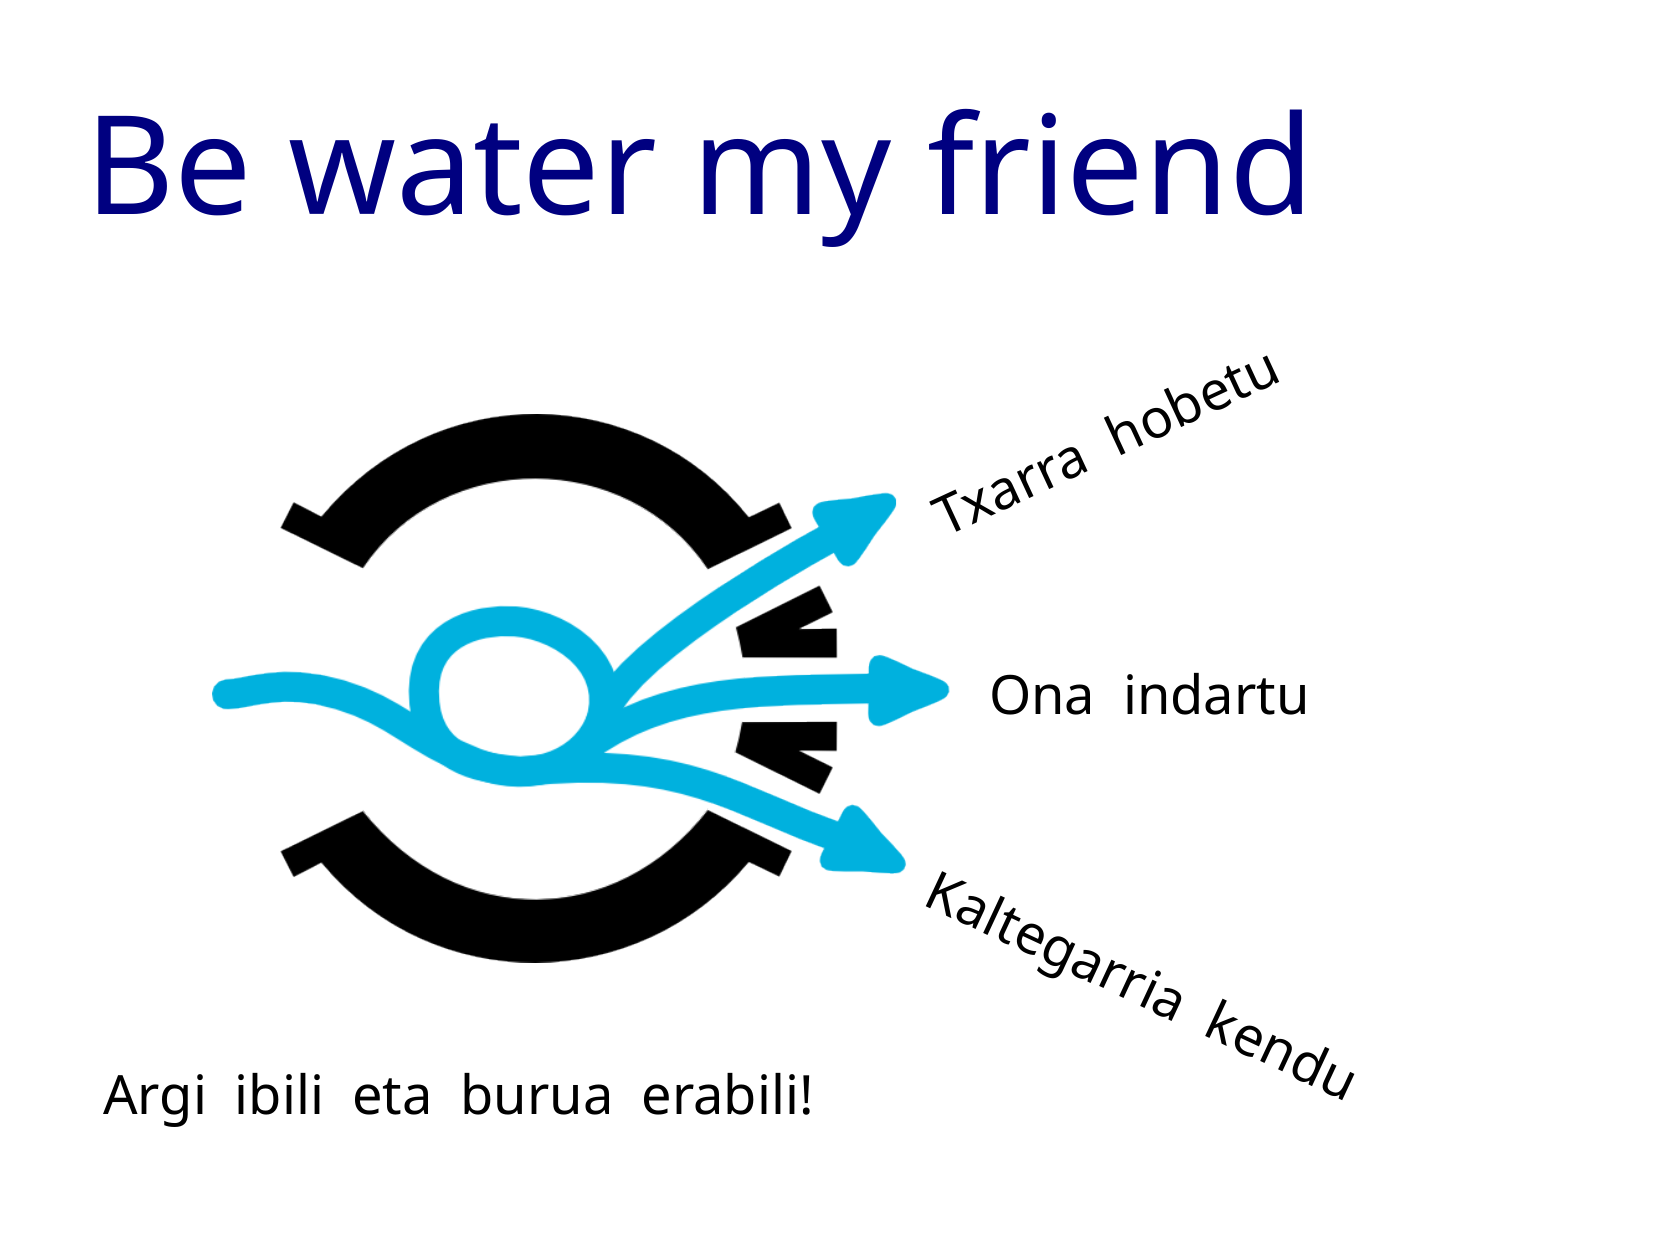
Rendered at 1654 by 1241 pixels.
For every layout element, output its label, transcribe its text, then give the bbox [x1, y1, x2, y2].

picture [212, 414, 951, 963]
text_box Be water my friend [70, 59, 1528, 237]
picture [439, 637, 589, 756]
text_box Ona indartu [974, 649, 1361, 735]
text_box Kaltegarria kendu [900, 838, 1459, 1160]
text_box Argi ibili eta burua erabili! [88, 1048, 916, 1135]
text_box Txarra hobetu [904, 293, 1351, 562]
